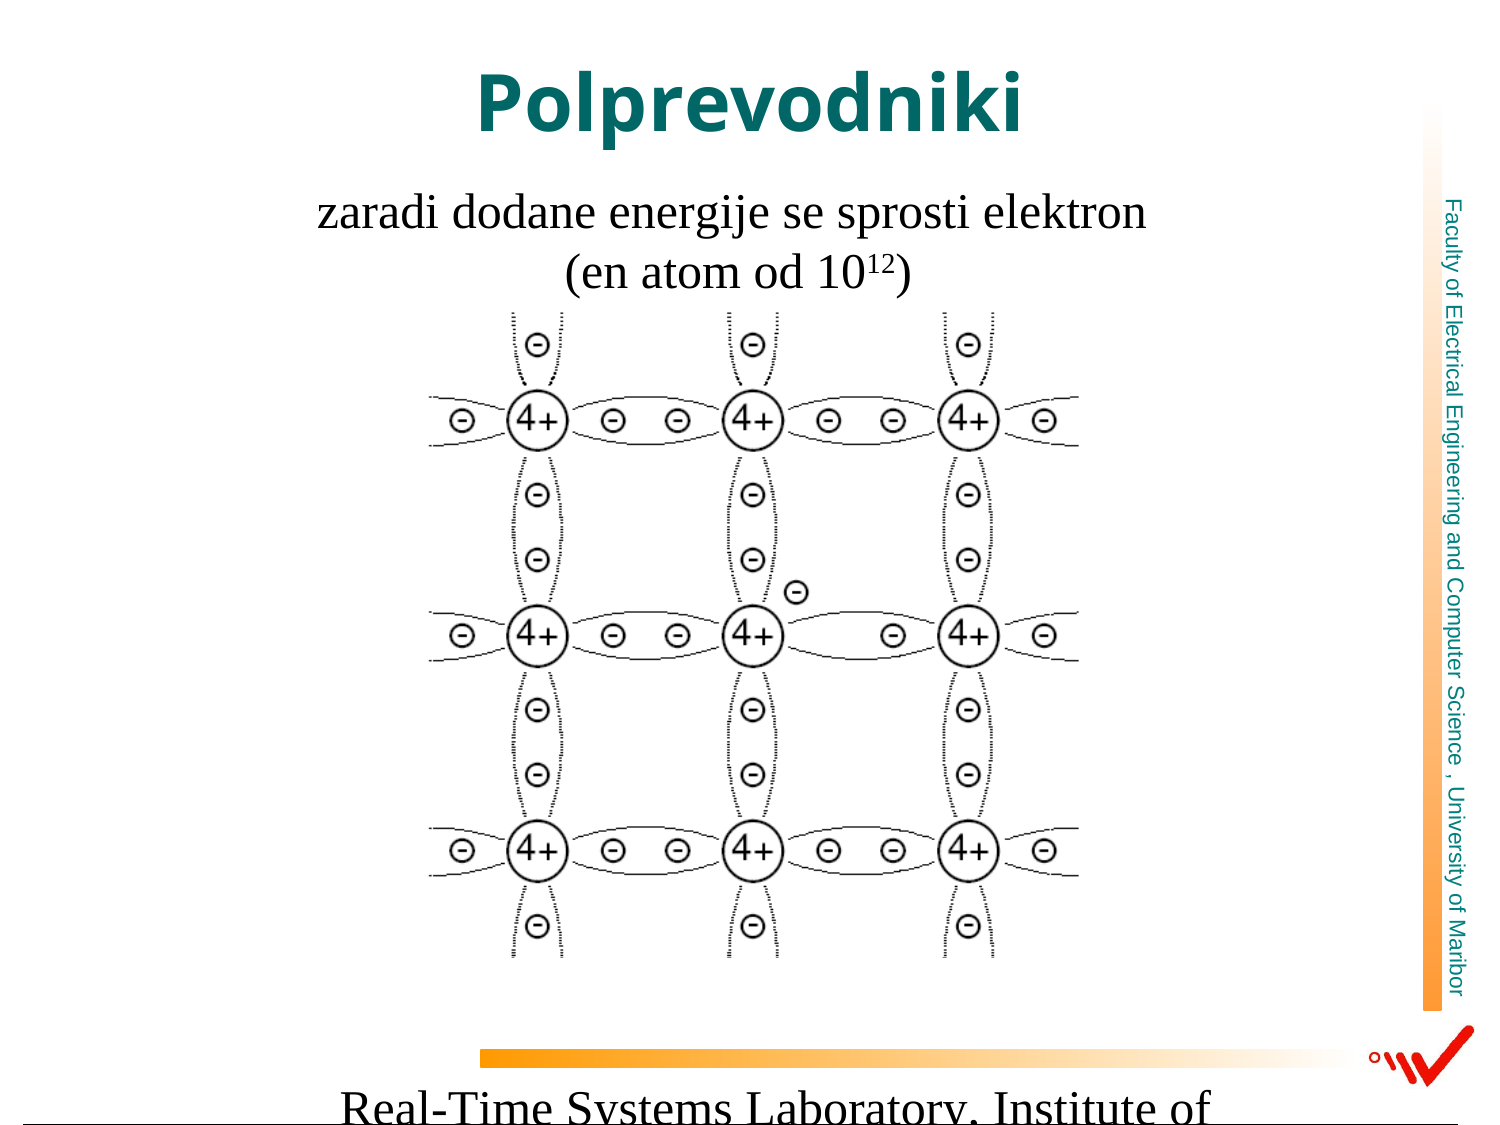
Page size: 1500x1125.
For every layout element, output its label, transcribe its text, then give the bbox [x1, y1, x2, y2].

title Polprevodniki [75, 45, 1426, 233]
picture [421, 310, 1079, 958]
text_box zaradi dodane energije se sprosti elektron (en atom od 1012) [301, 170, 1175, 306]
